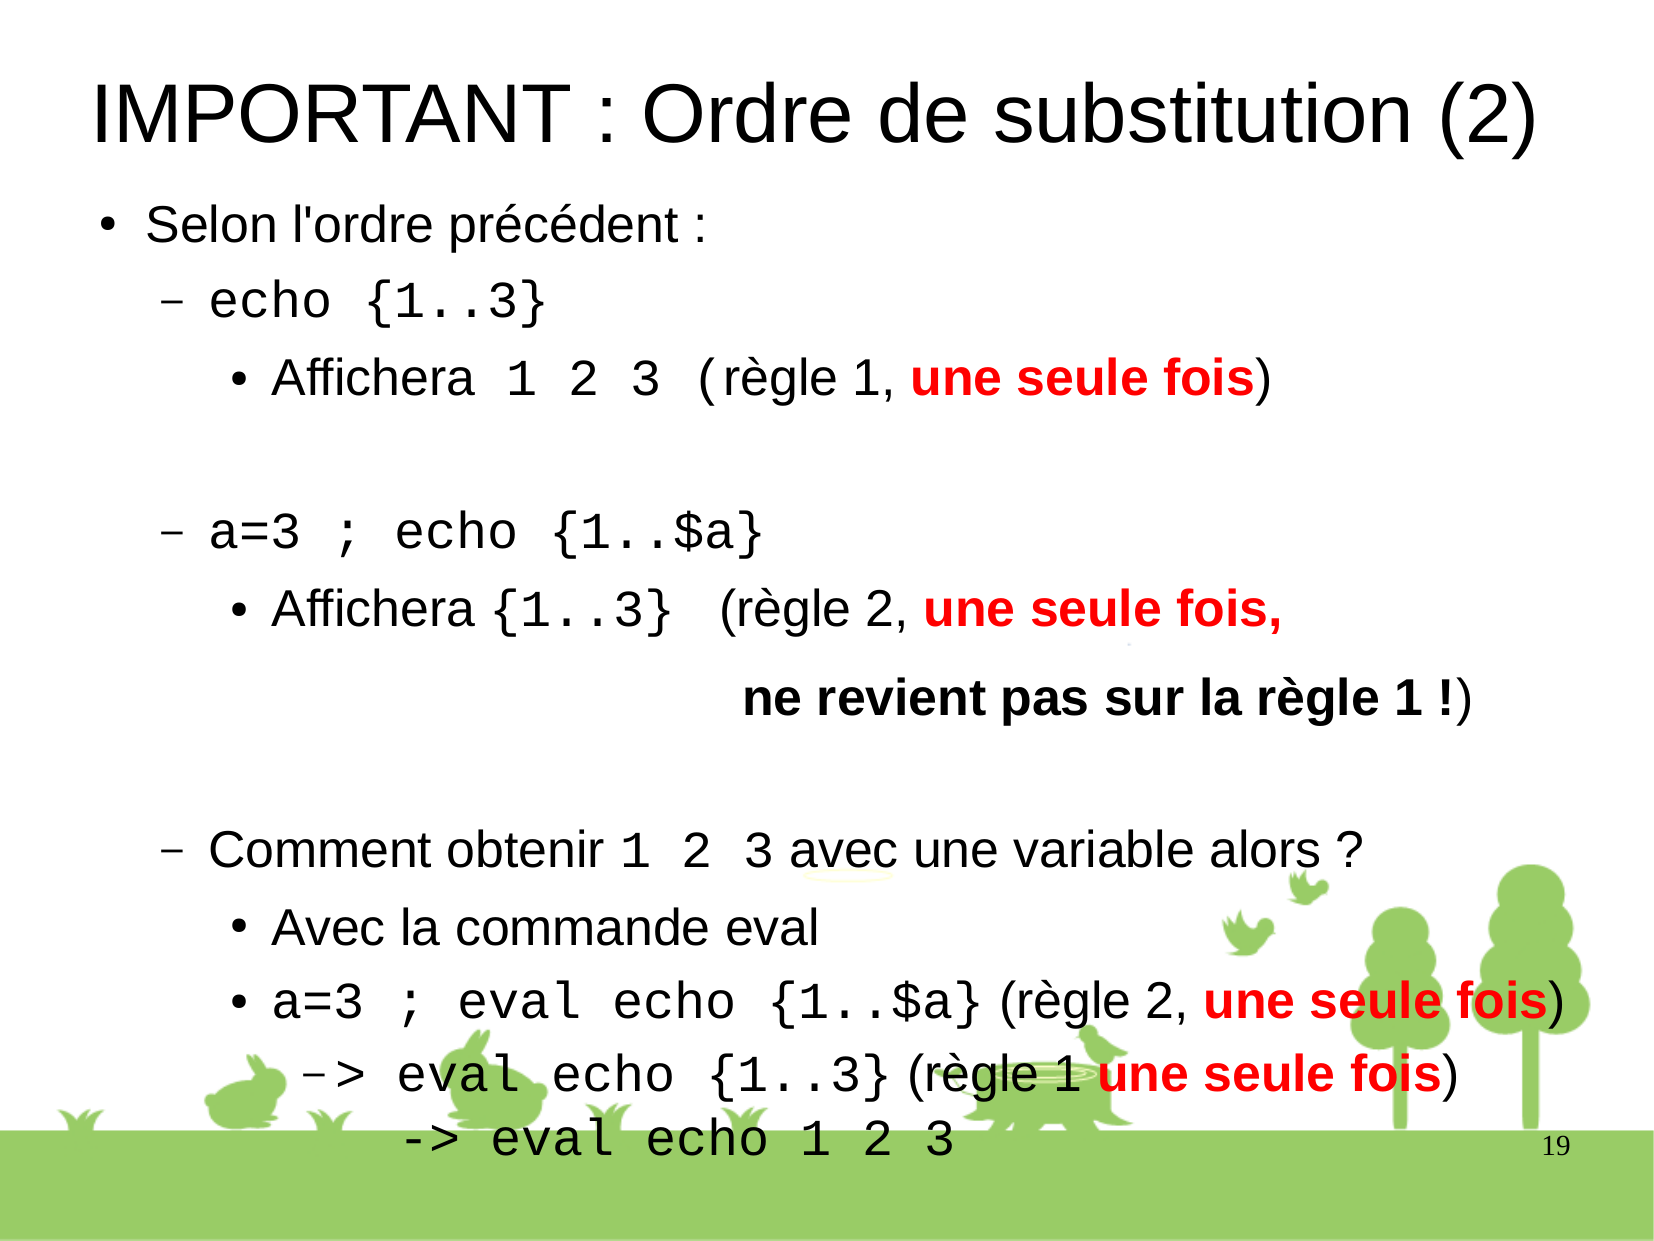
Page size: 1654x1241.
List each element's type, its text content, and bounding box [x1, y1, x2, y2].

list Selon l'ordre précédent : echo {1..3} Affichera 1 2 3 (règle 1, une seule fois) a=3 ; echo {1..$a} Affichera {1..3} (règle 2, une seule fois, ne revient pas sur la règle 1 !) Comment obtenir 1 2 3 avec une variable alors ? Avec la commande eval a=3 ; eval echo {1..$a} (règle 2, une seule fois) > eval echo {1..3} (règle 1 une seule fois) -> eval echo 1 2 3 [82, 195, 1630, 1193]
picture [0, 0, 1654, 1241]
title IMPORTANT : Ordre de substitution (2) [82, 49, 1571, 178]
